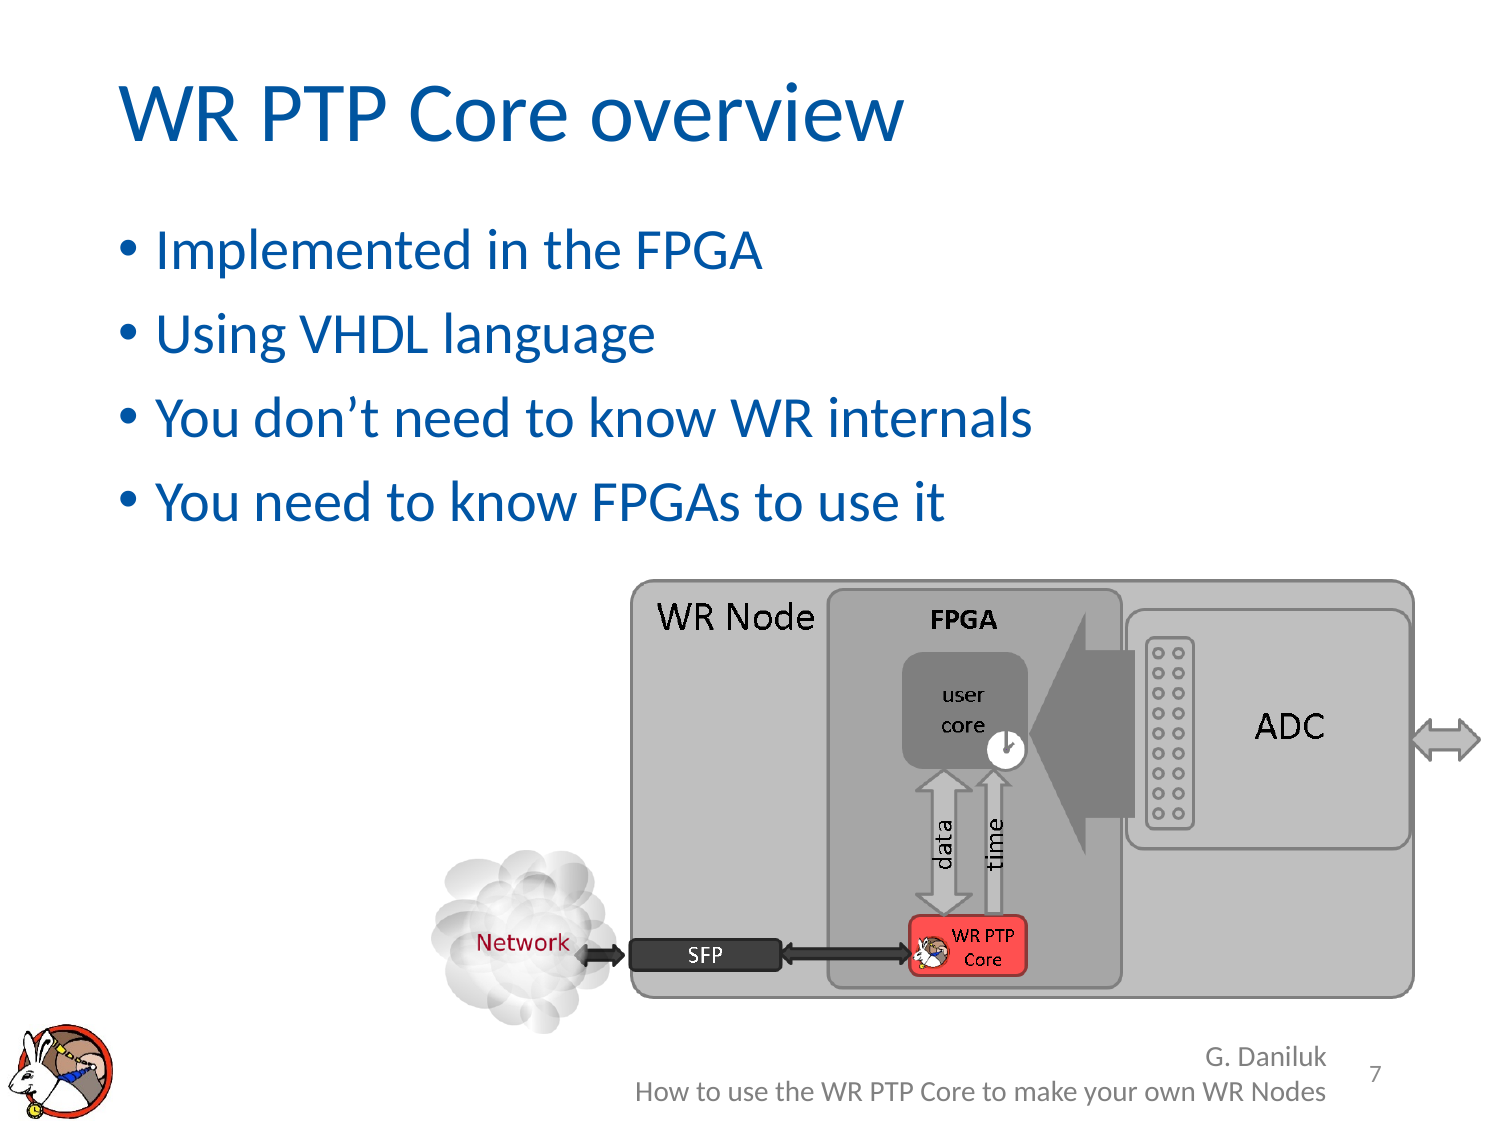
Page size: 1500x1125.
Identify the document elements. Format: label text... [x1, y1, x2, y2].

picture [431, 578, 1481, 1034]
text_box G. Daniluk How to use the WR PTP Core to make your own WR Nodes [112, 1029, 1342, 1115]
picture [7, 1024, 113, 1121]
title WR PTP Core overview [103, 59, 1397, 169]
list Implemented in the FPGA Using VHDL language You don’t need to know WR internals You need to know FPGAs to use it [103, 211, 1397, 1014]
slide_number <number> [1342, 1042, 1397, 1103]
